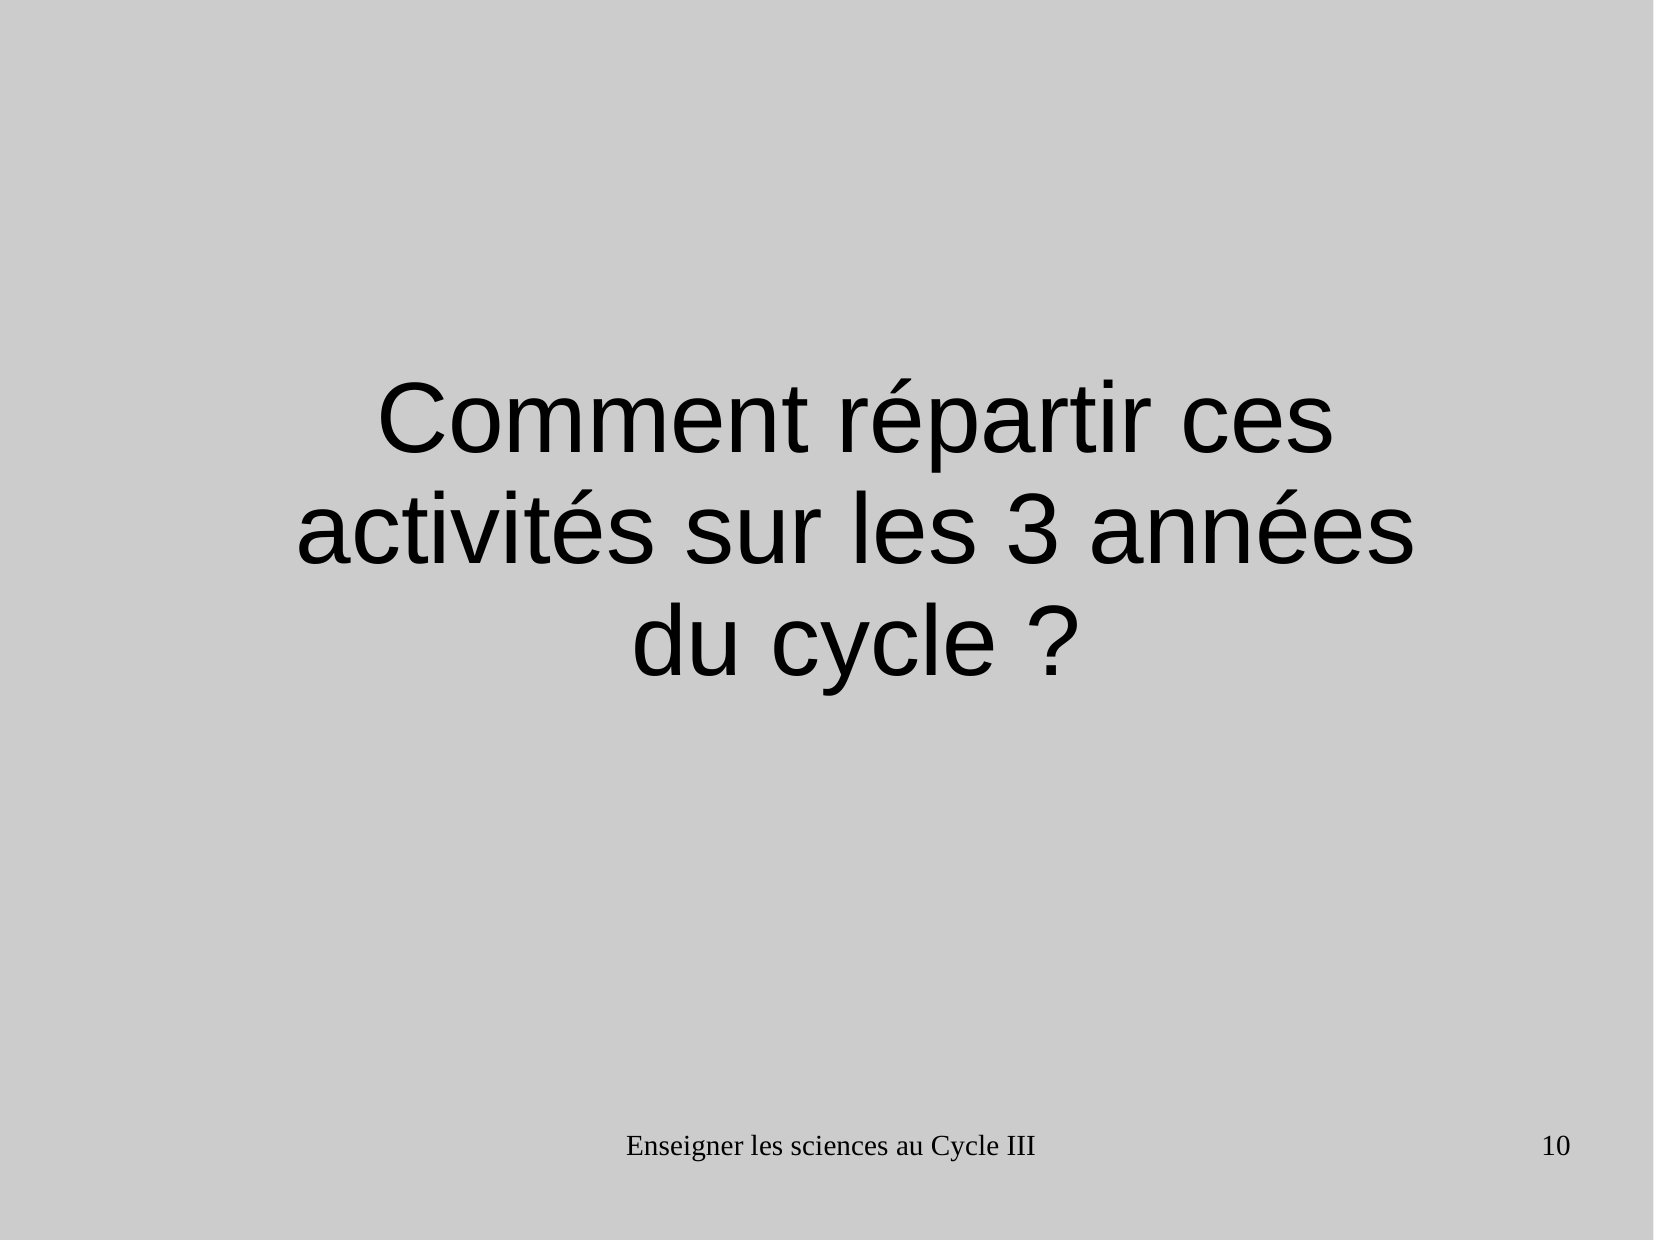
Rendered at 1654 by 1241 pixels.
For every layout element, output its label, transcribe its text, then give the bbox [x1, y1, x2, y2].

text_box Comment répartir ces activités sur les 3 années du cycle ? [236, 354, 1477, 706]
